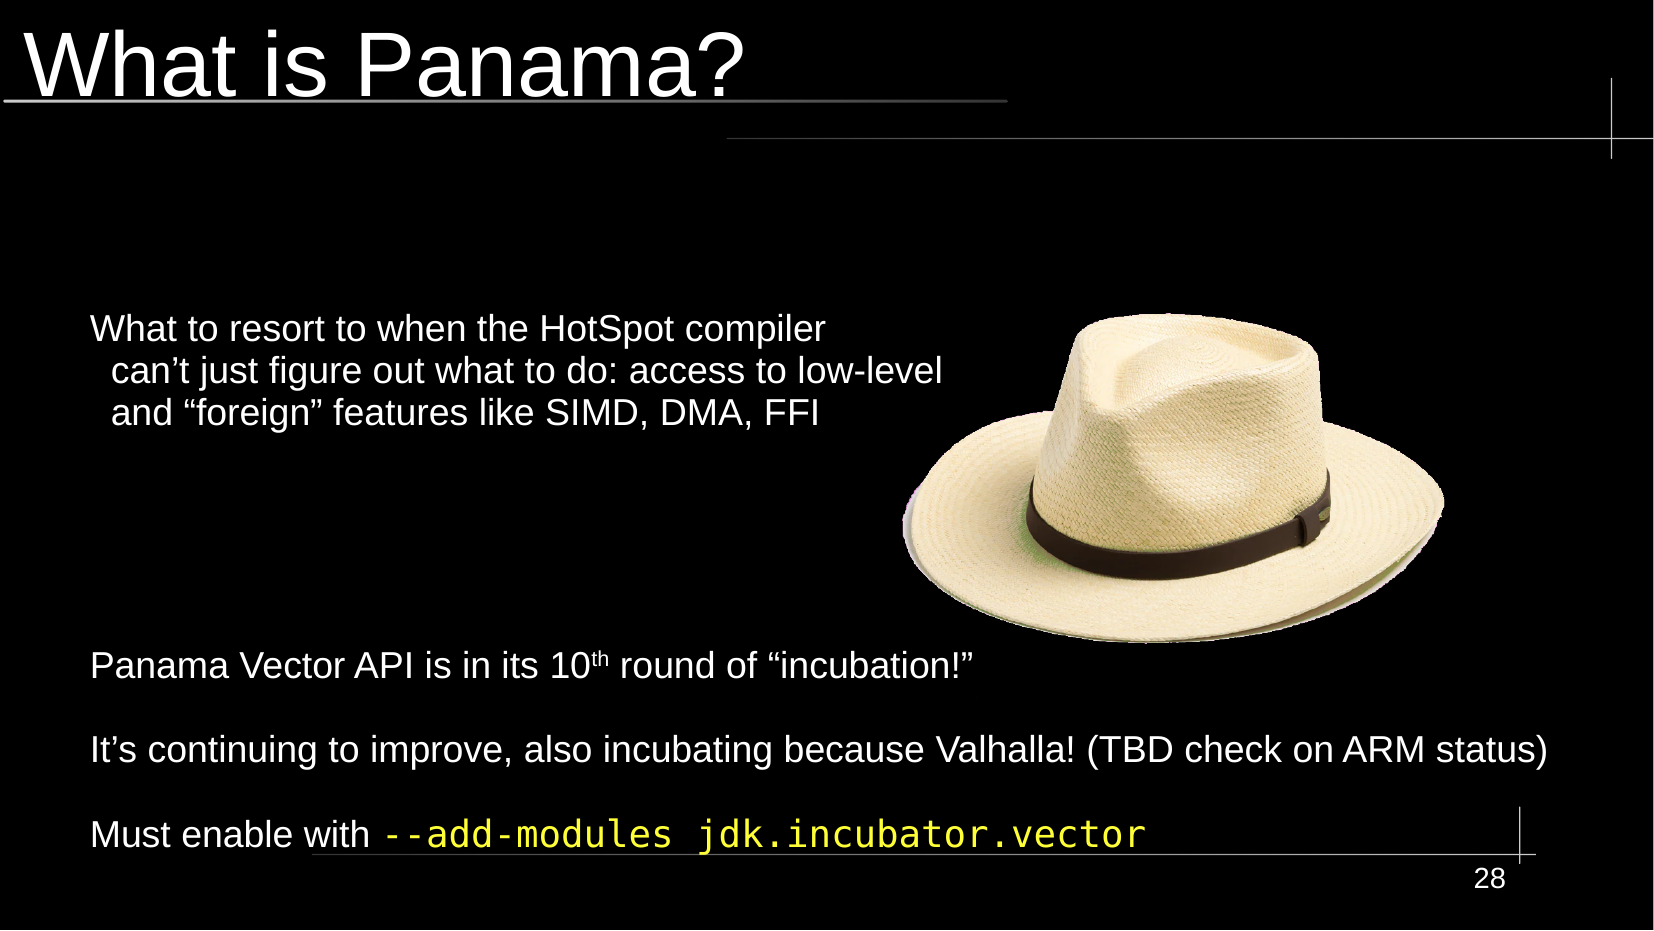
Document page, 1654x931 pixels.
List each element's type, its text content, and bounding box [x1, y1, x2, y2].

picture [854, 152, 1490, 637]
text_box Panama Vector API is in its 10th round of “incubation!” It’s continuing to improve, also incubating because Valhalla! (TBD check on ARM status) Must enable with --add-modules jdk.incubator.vector [75, 637, 1567, 931]
title What is Panama? [23, 11, 1589, 119]
text_box What to resort to when the HotSpot compiler can’t just figure out what to do: access to low-level and “foreign” features like SIMD, DMA, FFI [75, 300, 970, 441]
